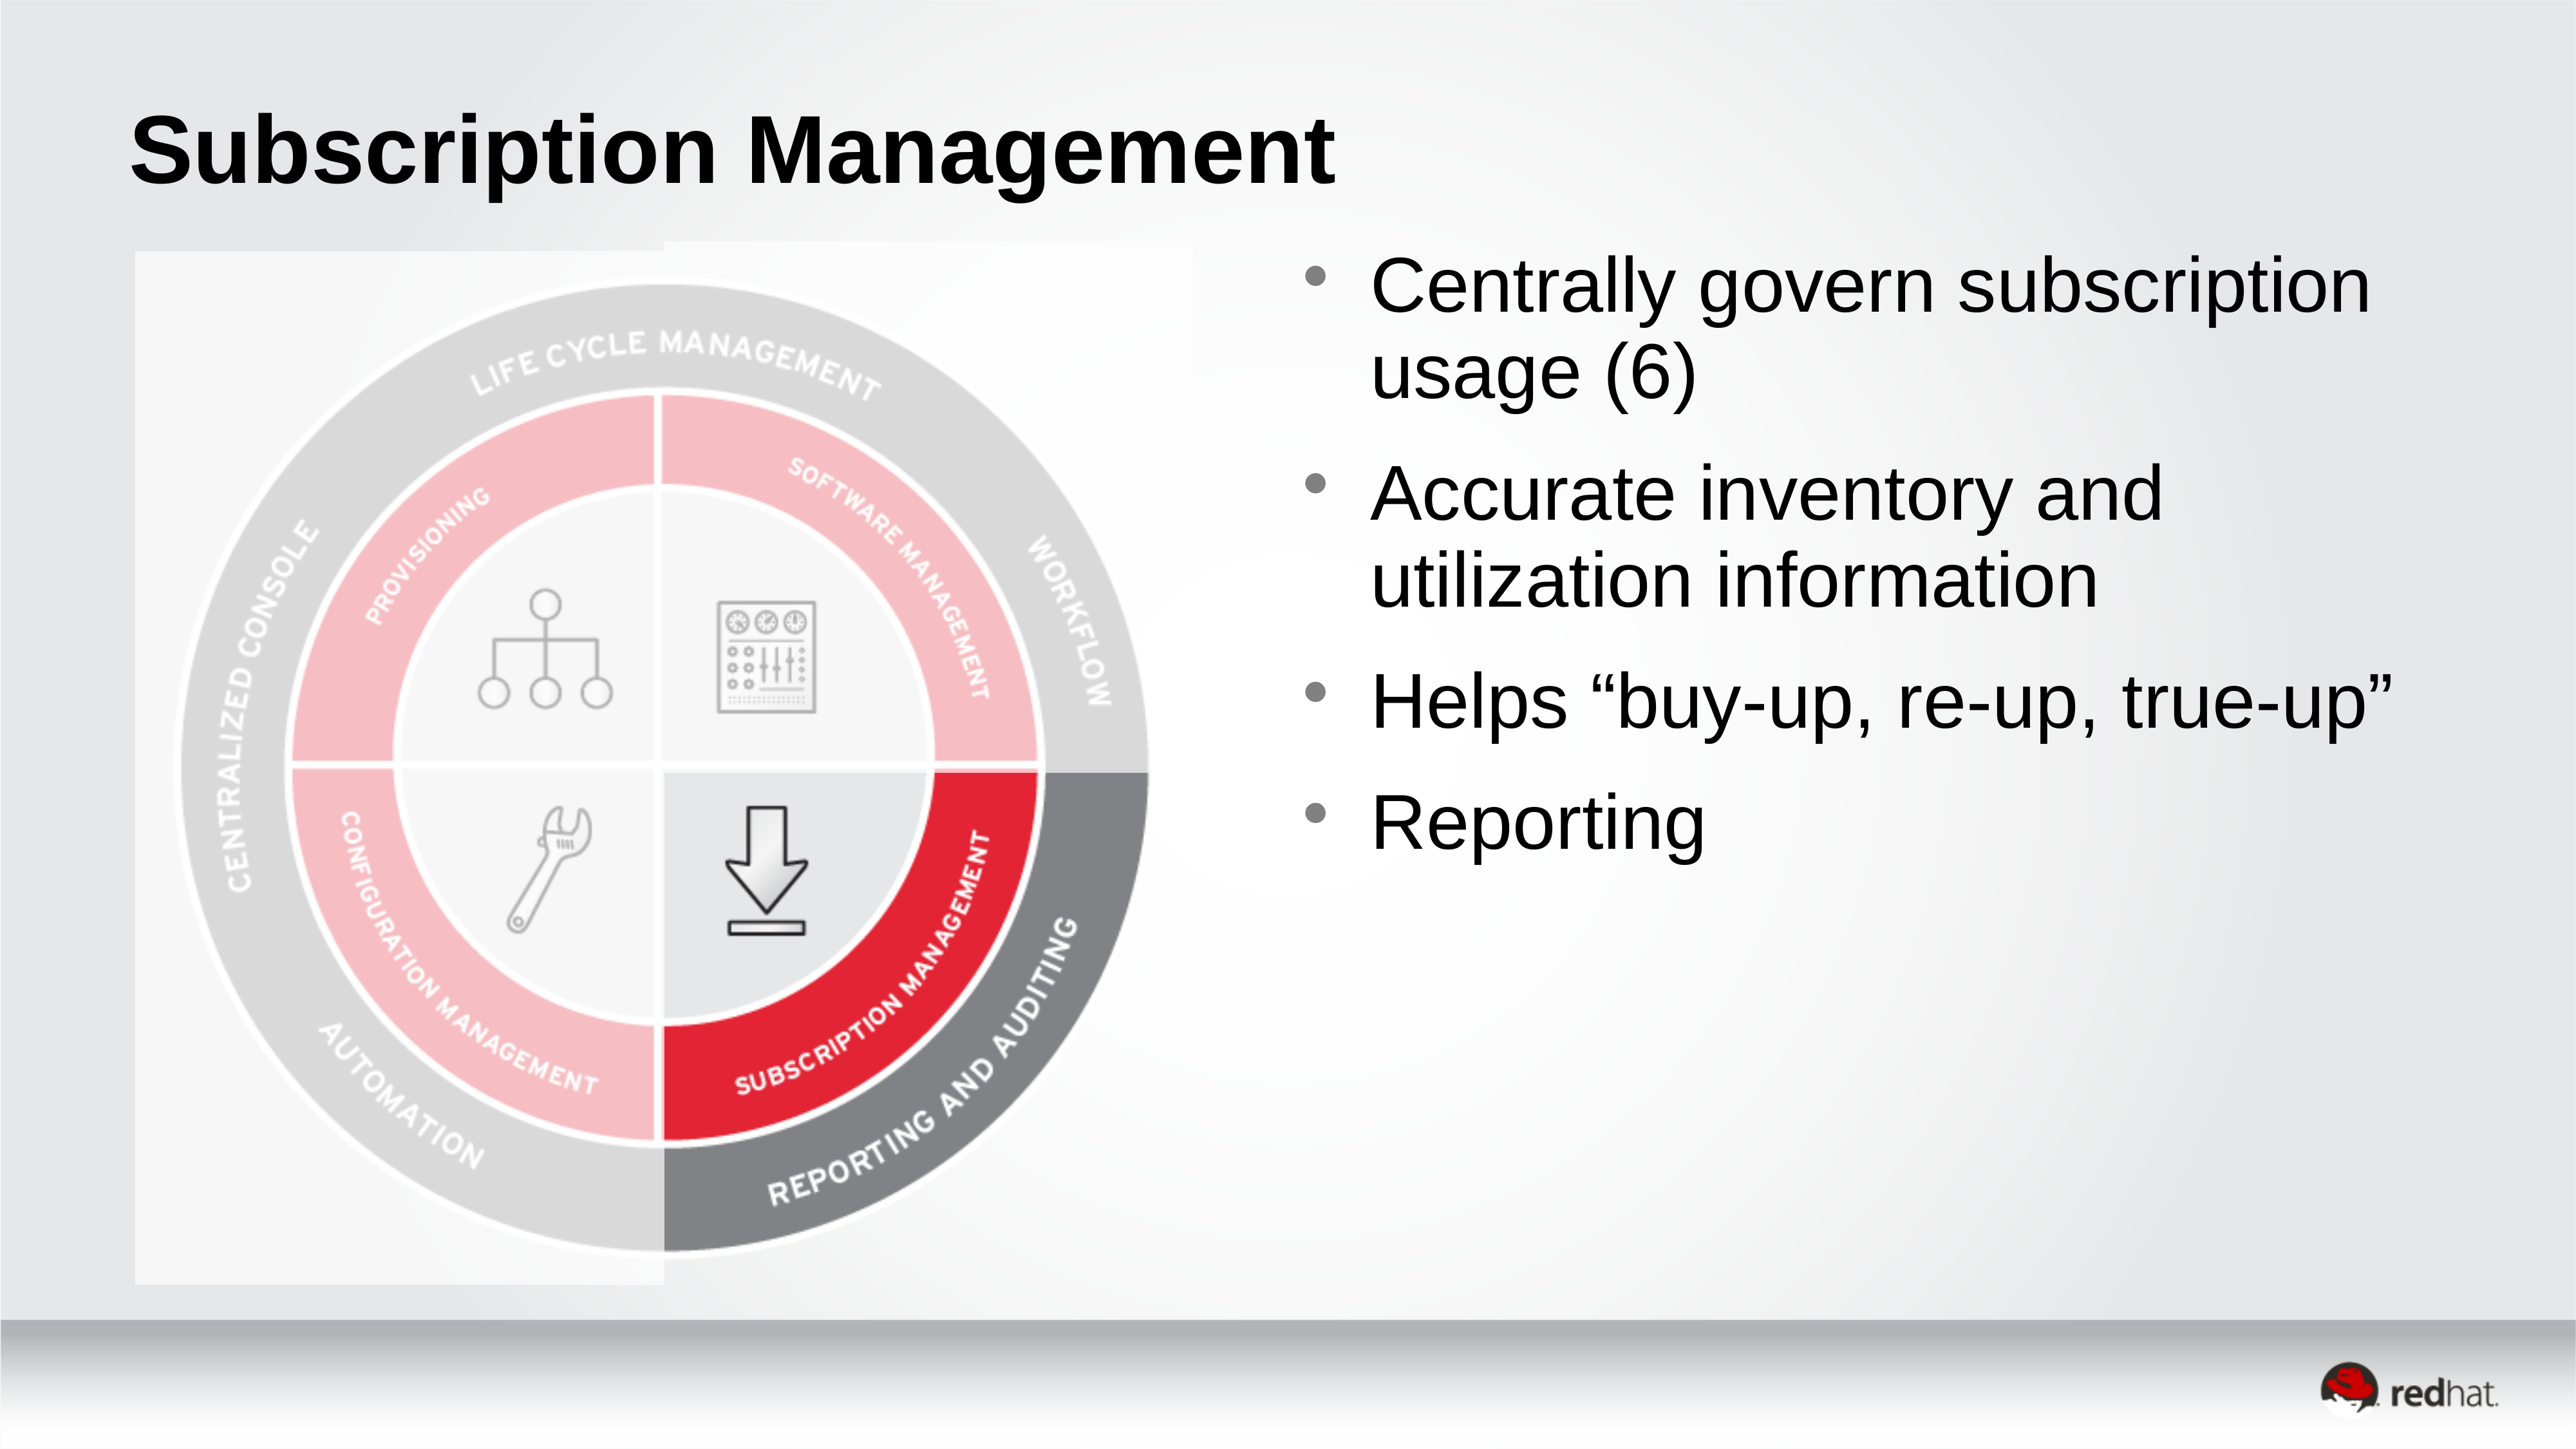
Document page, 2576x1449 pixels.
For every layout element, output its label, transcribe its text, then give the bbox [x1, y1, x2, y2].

picture [0, 0, 2576, 1449]
title Subscription Management [129, 57, 2447, 242]
list Centrally govern subscription usage (6) Accurate inventory and utilization information Helps “buy-up, re-up, true-up” Reporting [1519, 241, 2427, 1083]
text_box [135, 241, 1194, 1285]
